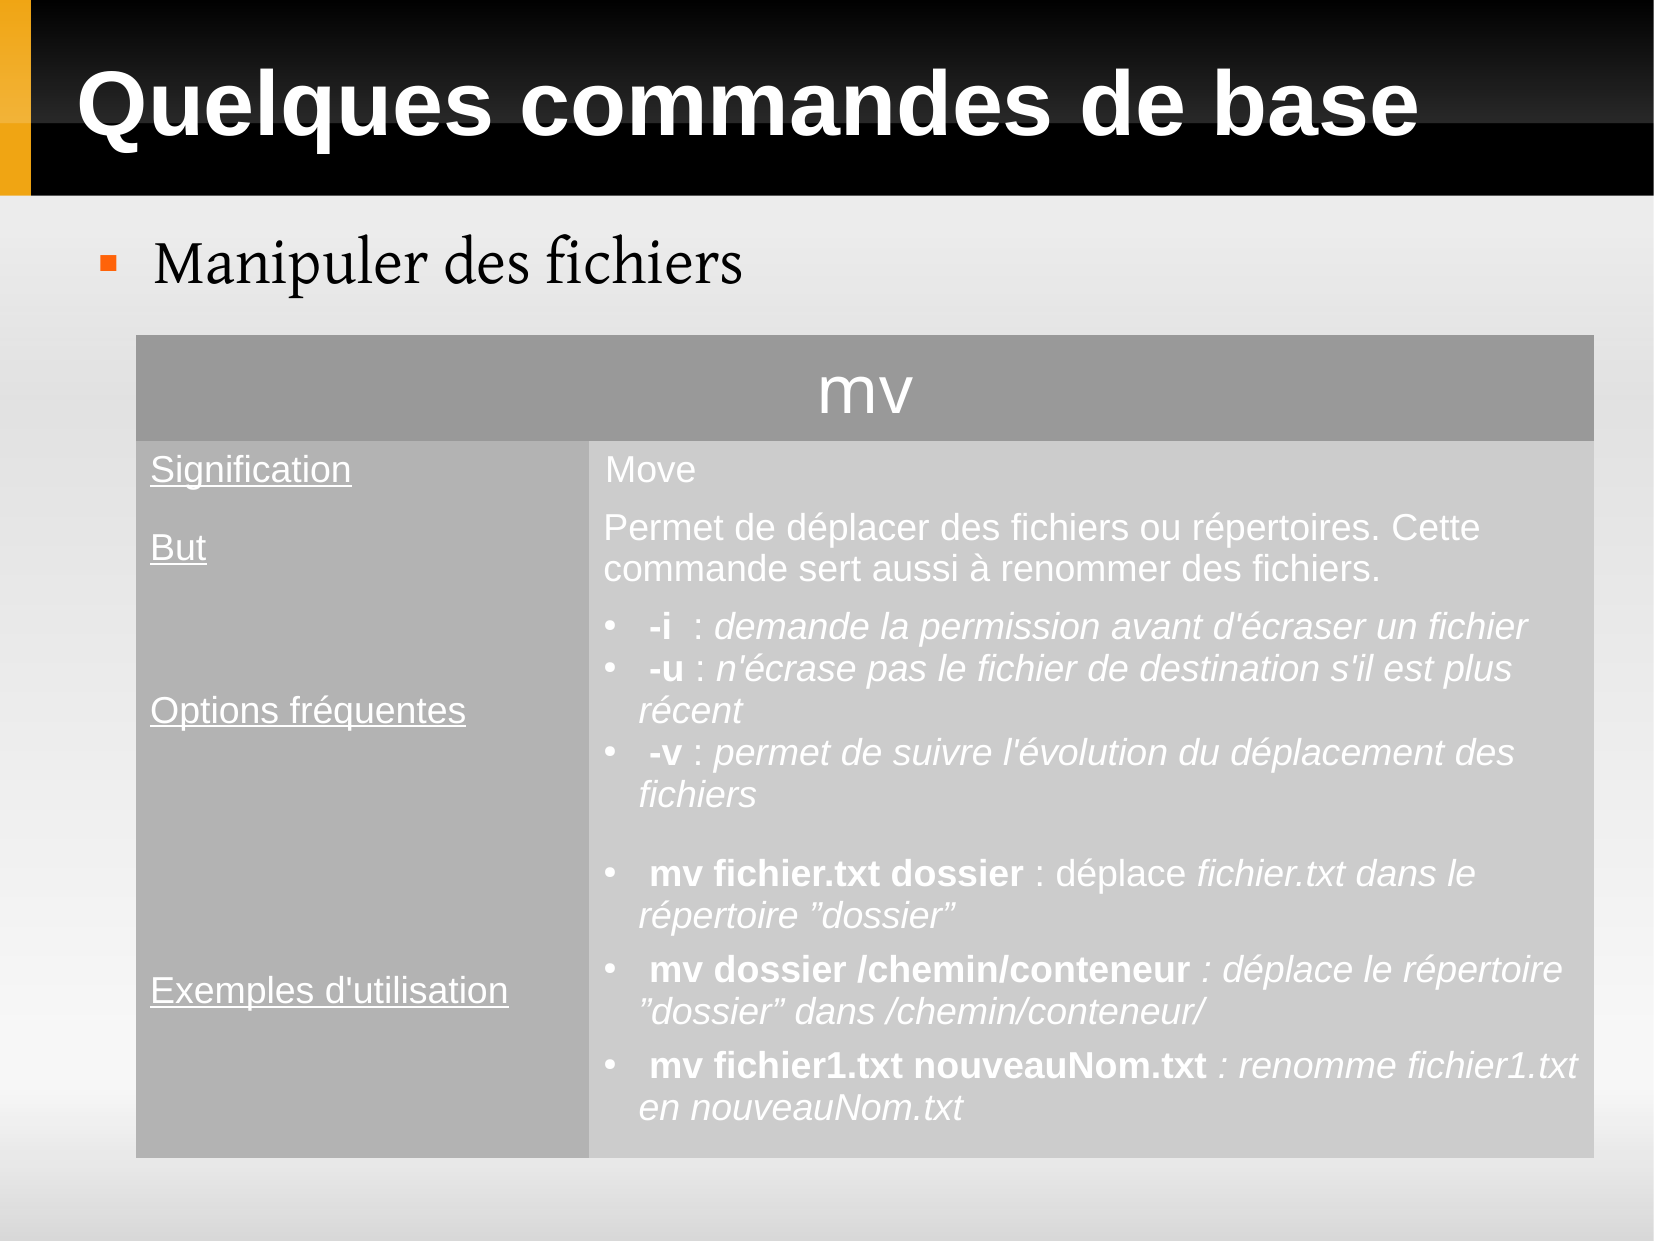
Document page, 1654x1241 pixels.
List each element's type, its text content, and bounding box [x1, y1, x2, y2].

table_cell Exemples d'utilisation [136, 823, 589, 1158]
table_cell -i : demande la permission avant d'écraser un fichier -u : n'écrase pas le fichier de destination s'il est plus récent -v : permet de suivre l'évolution du déplacement des fichiers [589, 598, 1594, 823]
table_cell Options fréquentes [136, 598, 589, 823]
table_cell Signification [136, 441, 589, 498]
table_cell Move [589, 441, 1594, 498]
title Quelques commandes de base [76, 0, 1565, 208]
table_cell Permet de déplacer des fichiers ou répertoires. Cette commande sert aussi à renommer des fichiers. [589, 498, 1594, 598]
list Manipuler des fichiers [82, 226, 1571, 1241]
table_cell But [136, 498, 589, 598]
picture [0, 0, 1654, 1241]
table_header mv [136, 335, 1594, 441]
table_cell mv fichier.txt dossier : déplace fichier.txt dans le répertoire ”dossier” mv dossier /chemin/conteneur : déplace le répertoire ”dossier” dans /chemin/conteneur/ mv fichier1.txt nouveauNom.txt : renomme fichier1.txt en nouveauNom.txt [589, 823, 1594, 1158]
